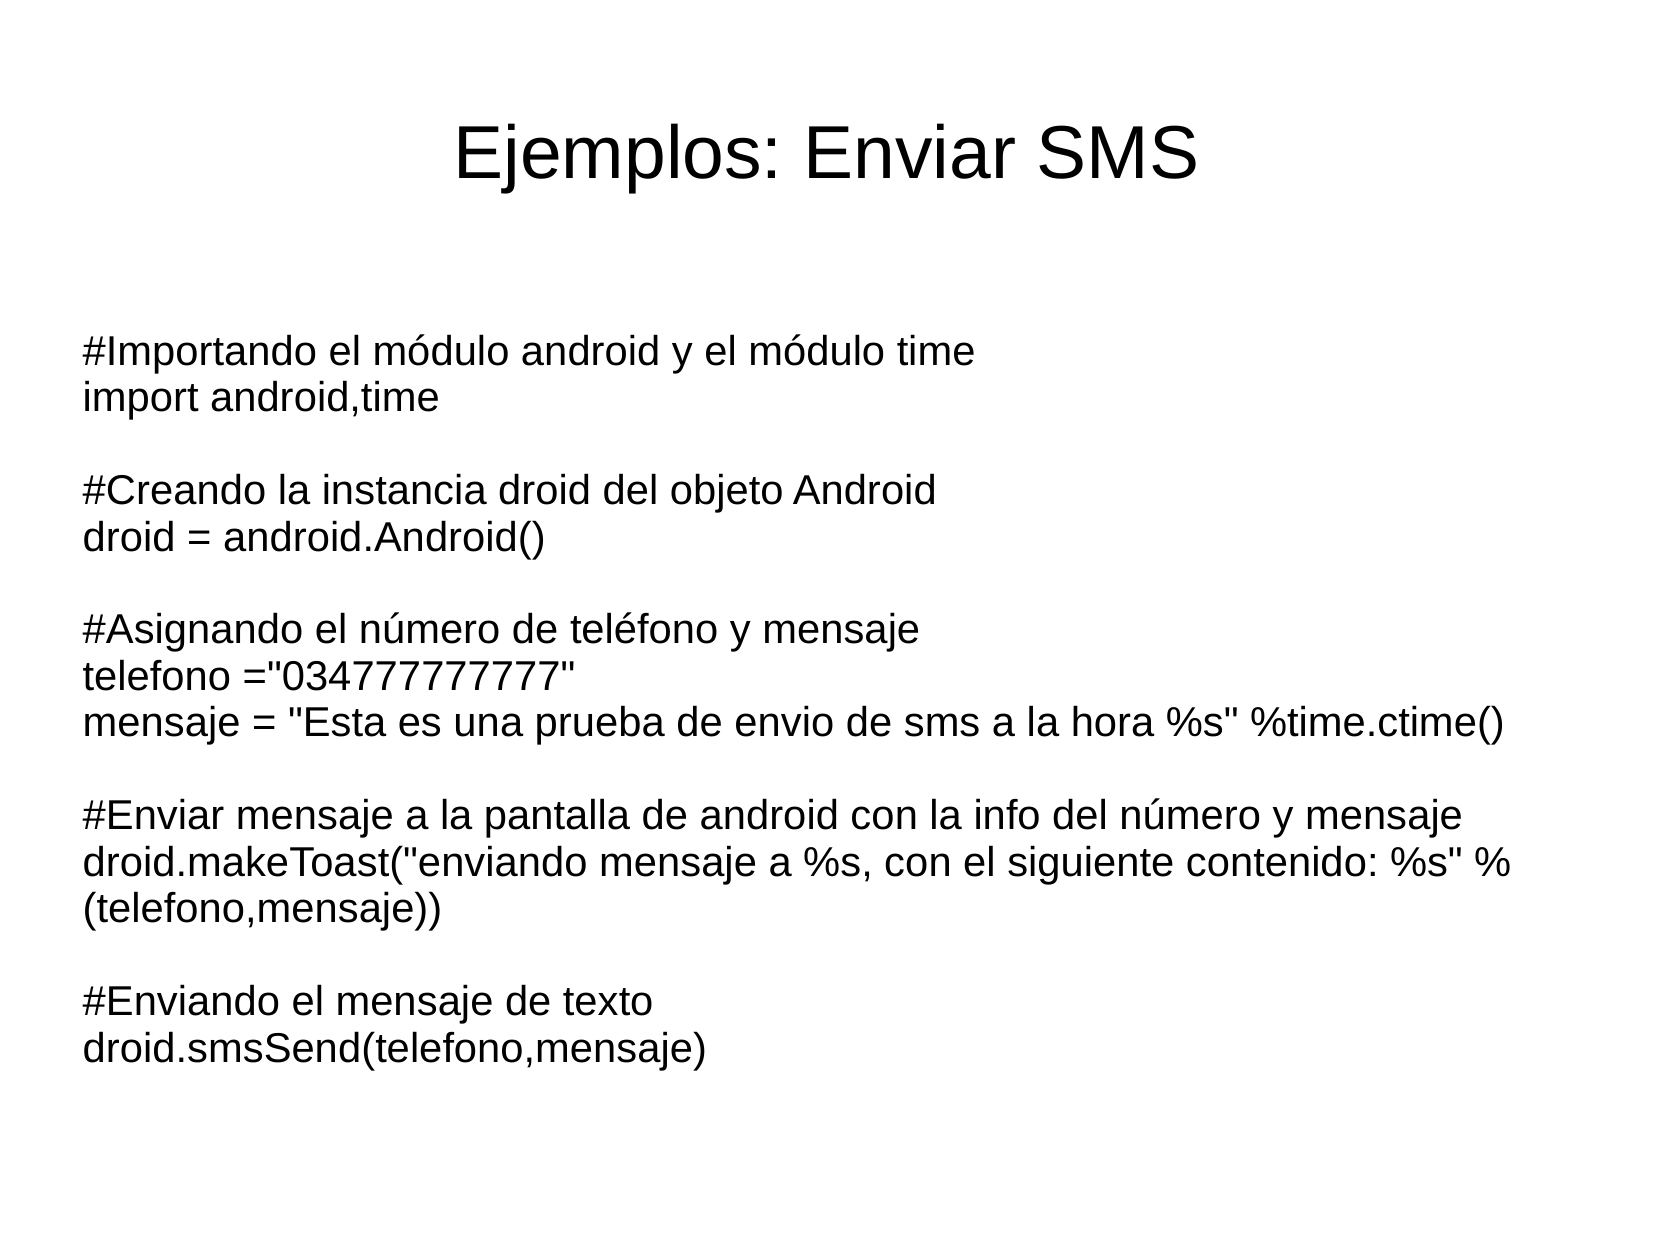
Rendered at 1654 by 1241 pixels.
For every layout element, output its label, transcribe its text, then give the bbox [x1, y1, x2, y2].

title Ejemplos: Enviar SMS [82, 49, 1571, 257]
subtitle #Importando el módulo android y el módulo time import android,time #Creando la instancia droid del objeto Android droid = android.Android() #Asignando el número de teléfono y mensaje telefono ="034777777777" mensaje = "Esta es una prueba de envio de sms a la hora %s" %time.ctime() #Enviar mensaje a la pantalla de android con la info del número y mensaje droid.makeToast("enviando mensaje a %s, con el siguiente contenido: %s" %(telefono,mensaje)) #Enviando el mensaje de texto droid.smsSend(telefono,mensaje) [82, 289, 1571, 1109]
